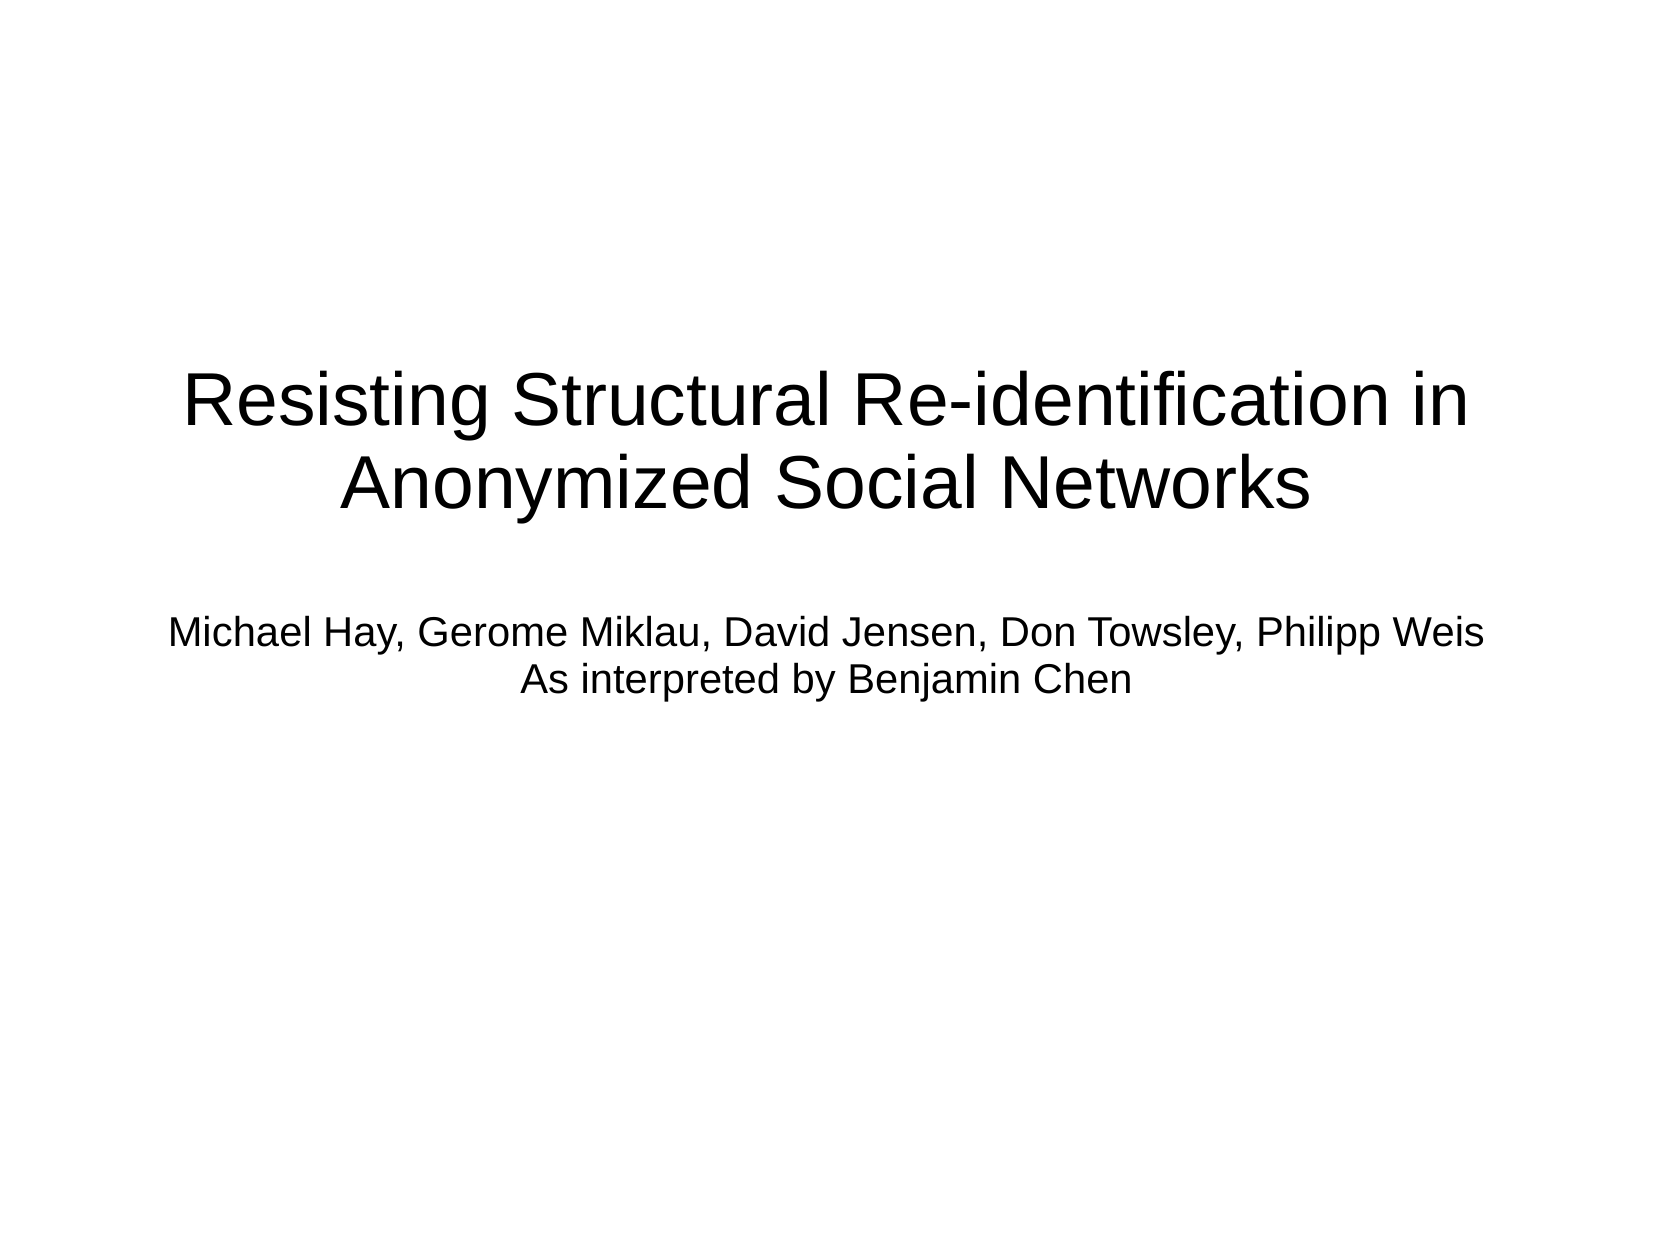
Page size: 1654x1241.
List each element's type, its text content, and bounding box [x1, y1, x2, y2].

subtitle Resisting Structural Re-identification in Anonymized Social Networks Michael Hay, Gerome Miklau, David Jensen, Don Towsley, Philipp Weis As interpreted by Benjamin Chen [82, 49, 1571, 1010]
